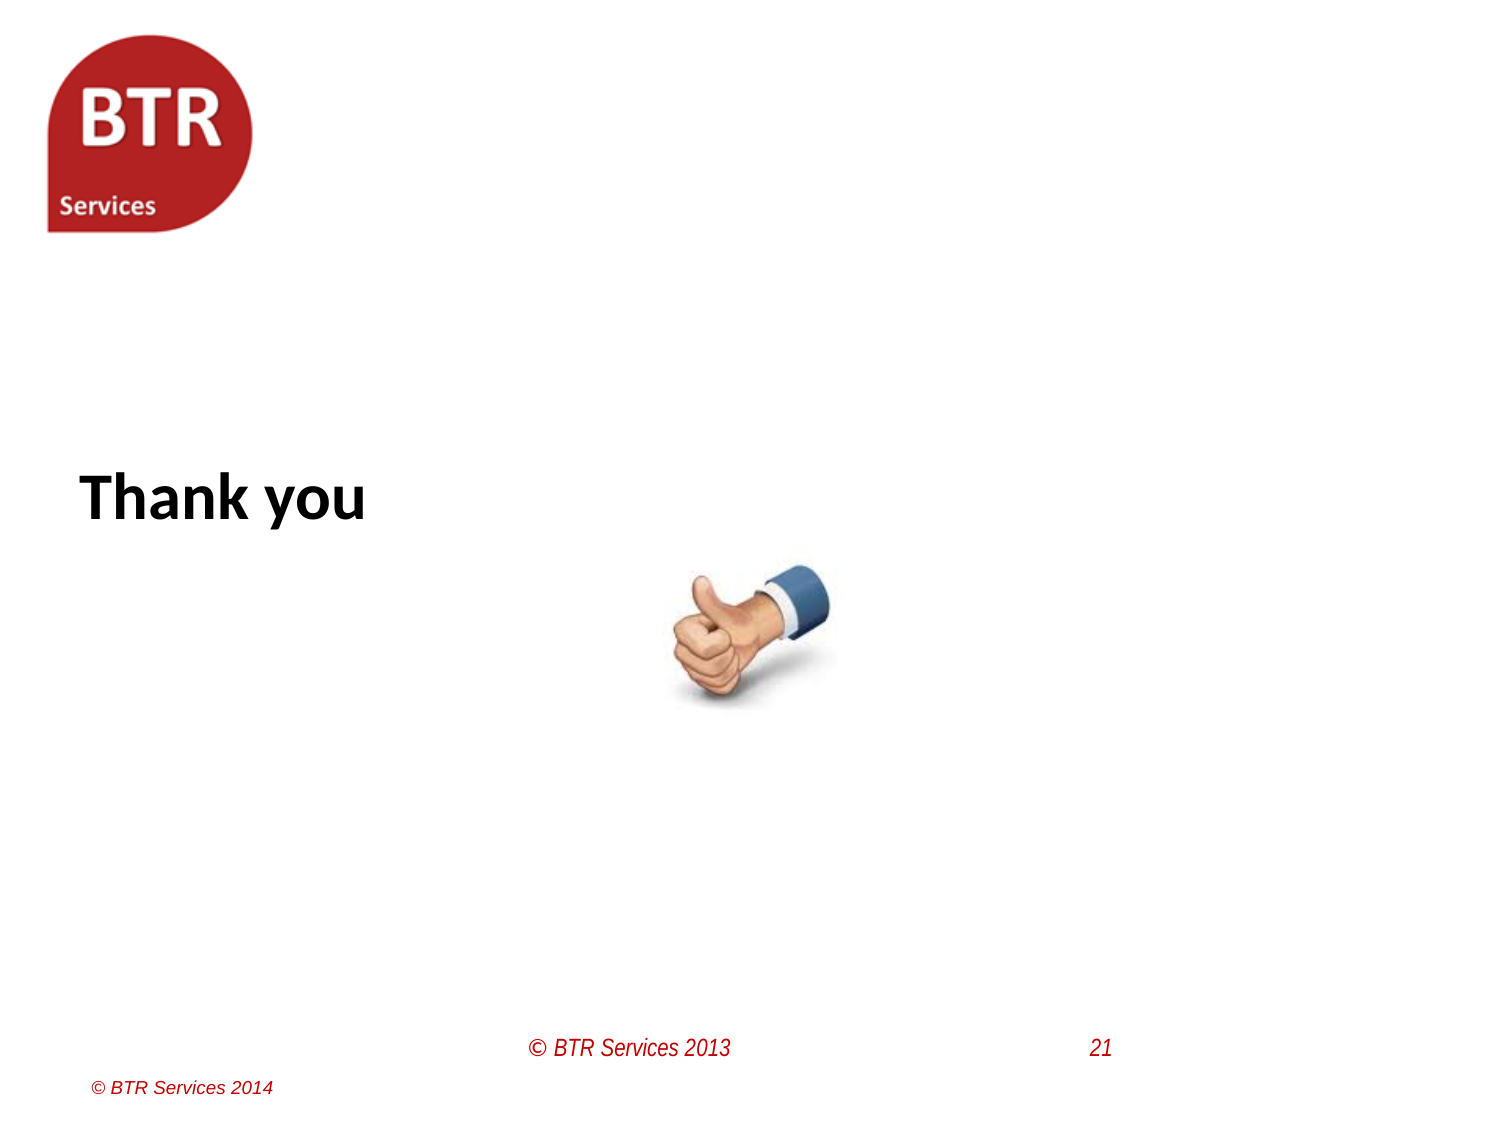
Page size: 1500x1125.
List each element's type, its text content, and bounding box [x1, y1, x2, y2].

footer © BTR Services 2013 [512, 1024, 988, 1103]
picture [41, 31, 259, 238]
picture [663, 546, 837, 721]
slide_number <number> [1074, 1024, 1425, 1103]
title Thank you [64, 398, 1415, 587]
